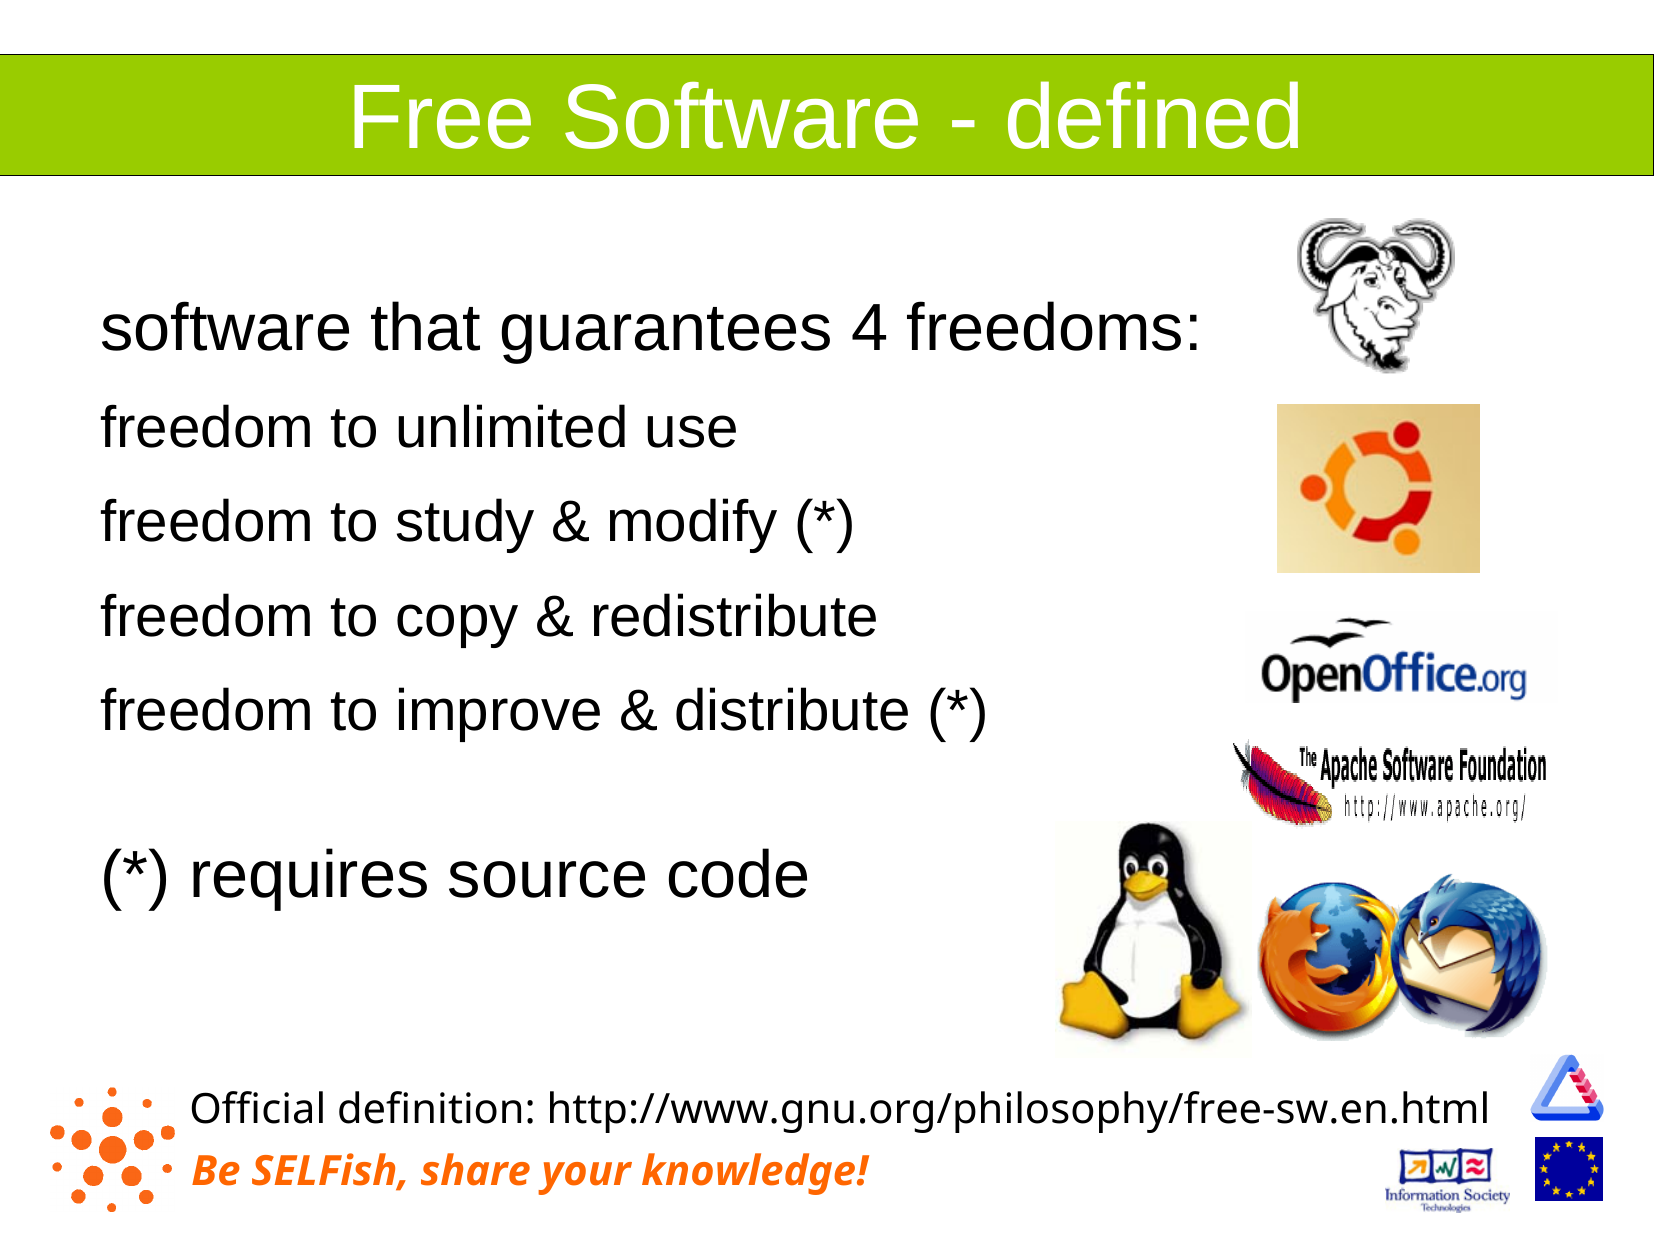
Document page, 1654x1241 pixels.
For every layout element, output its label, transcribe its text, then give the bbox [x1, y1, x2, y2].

picture [1535, 1137, 1603, 1201]
title Free Software - defined [82, 48, 1571, 185]
picture [1245, 611, 1558, 703]
picture [1297, 214, 1455, 380]
picture [1530, 1054, 1604, 1122]
text_box Official definition: http://www.gnu.org/philosophy/free-sw.en.html [189, 1078, 1502, 1128]
picture [1385, 1148, 1510, 1213]
picture [1055, 738, 1558, 1058]
list software that guarantees 4 freedoms: freedom to unlimited use freedom to study & modify (*) freedom to copy & redistribute freedom to improve & distribute (*) (*) requires source code [82, 290, 1571, 1109]
picture [1277, 404, 1480, 573]
picture [50, 1087, 175, 1212]
